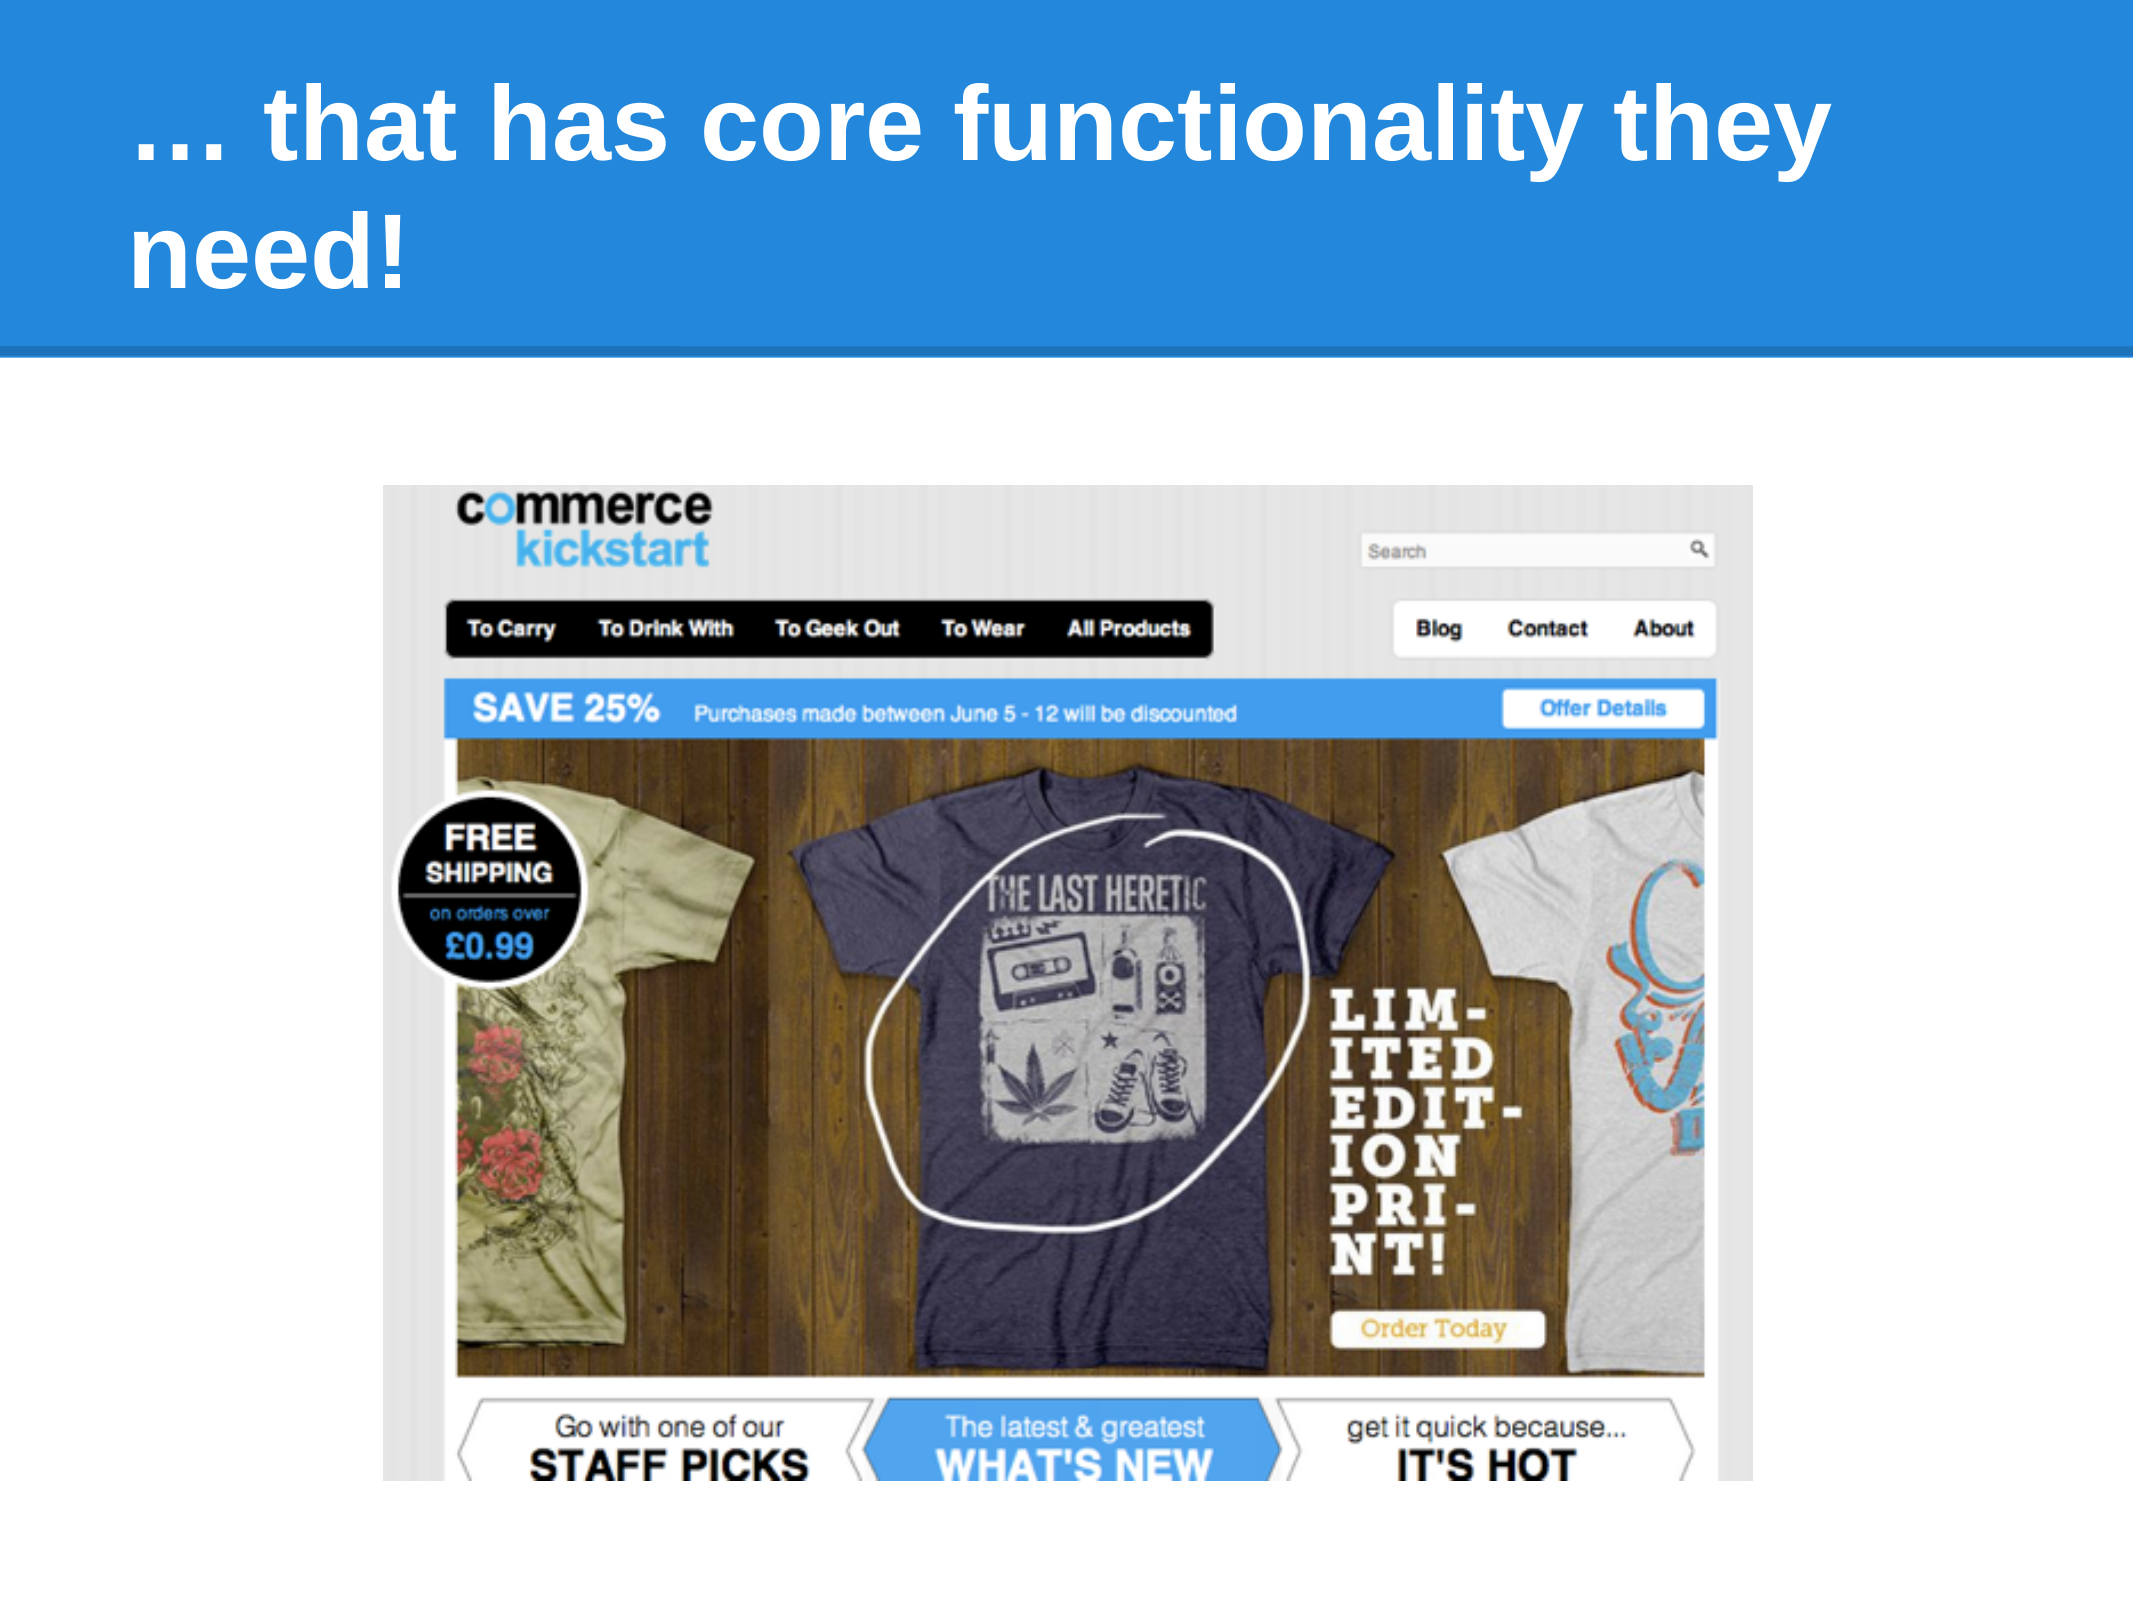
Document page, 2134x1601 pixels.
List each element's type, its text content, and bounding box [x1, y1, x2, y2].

picture [383, 485, 1753, 1481]
title … that has core functionality they need! [106, 64, 2027, 331]
